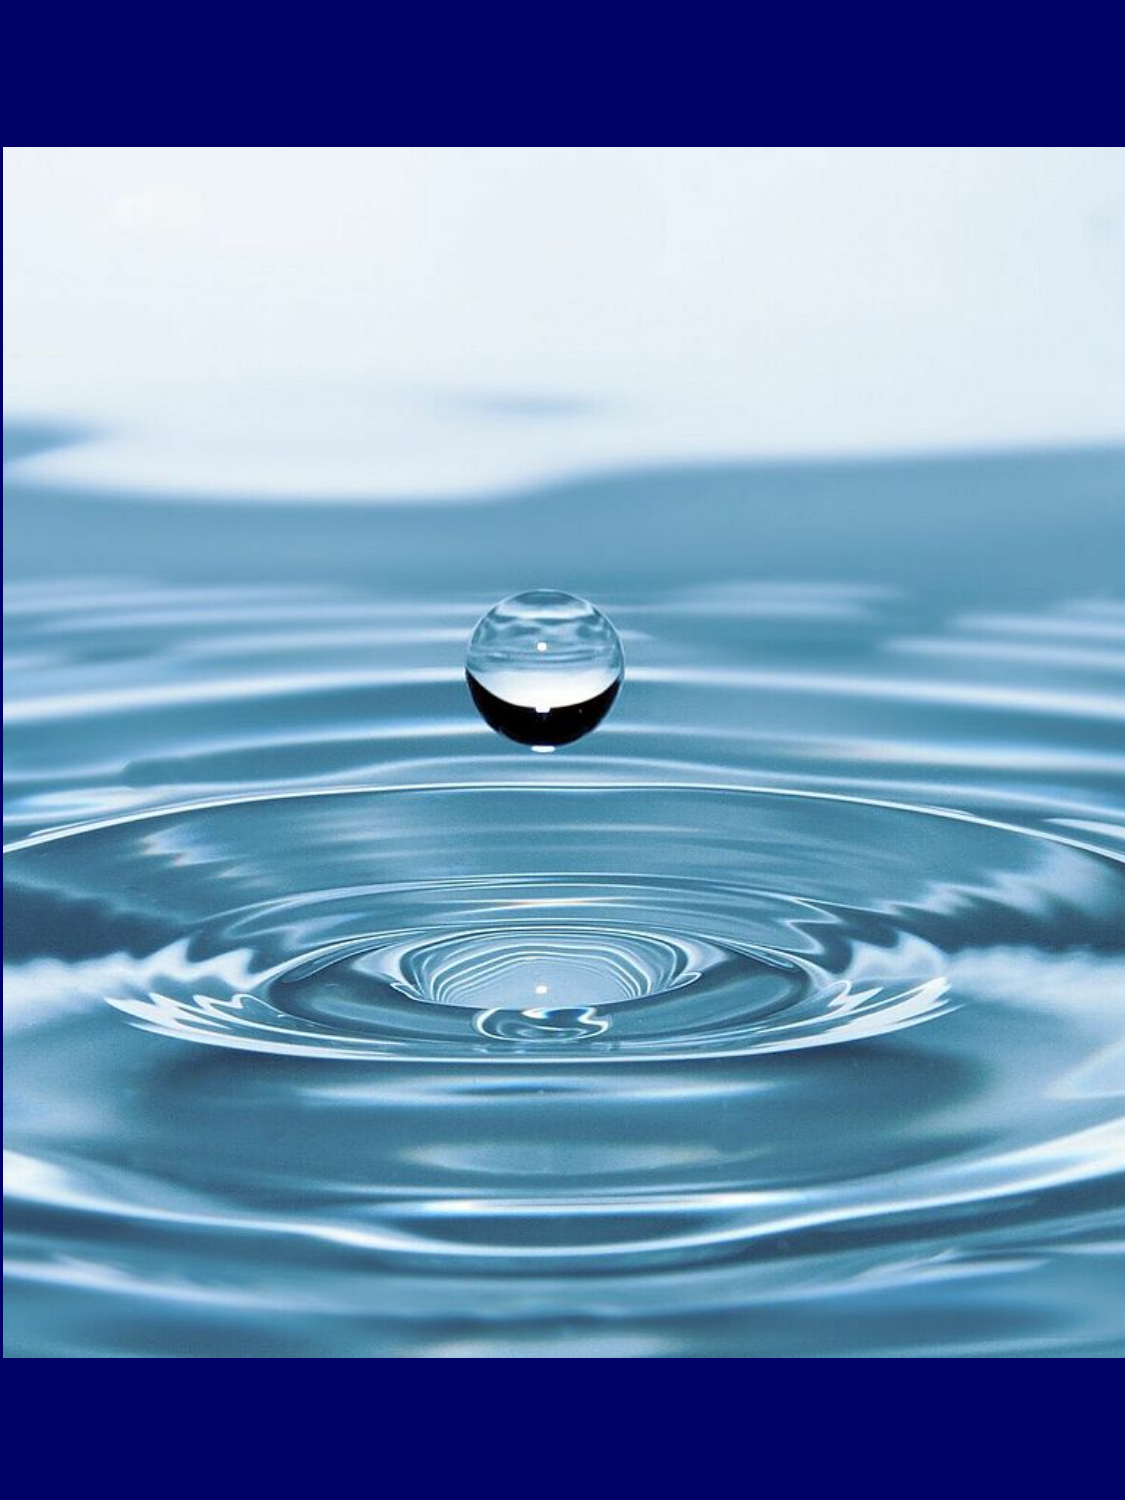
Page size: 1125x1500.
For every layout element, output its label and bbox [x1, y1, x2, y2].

picture [3, 147, 1125, 1358]
